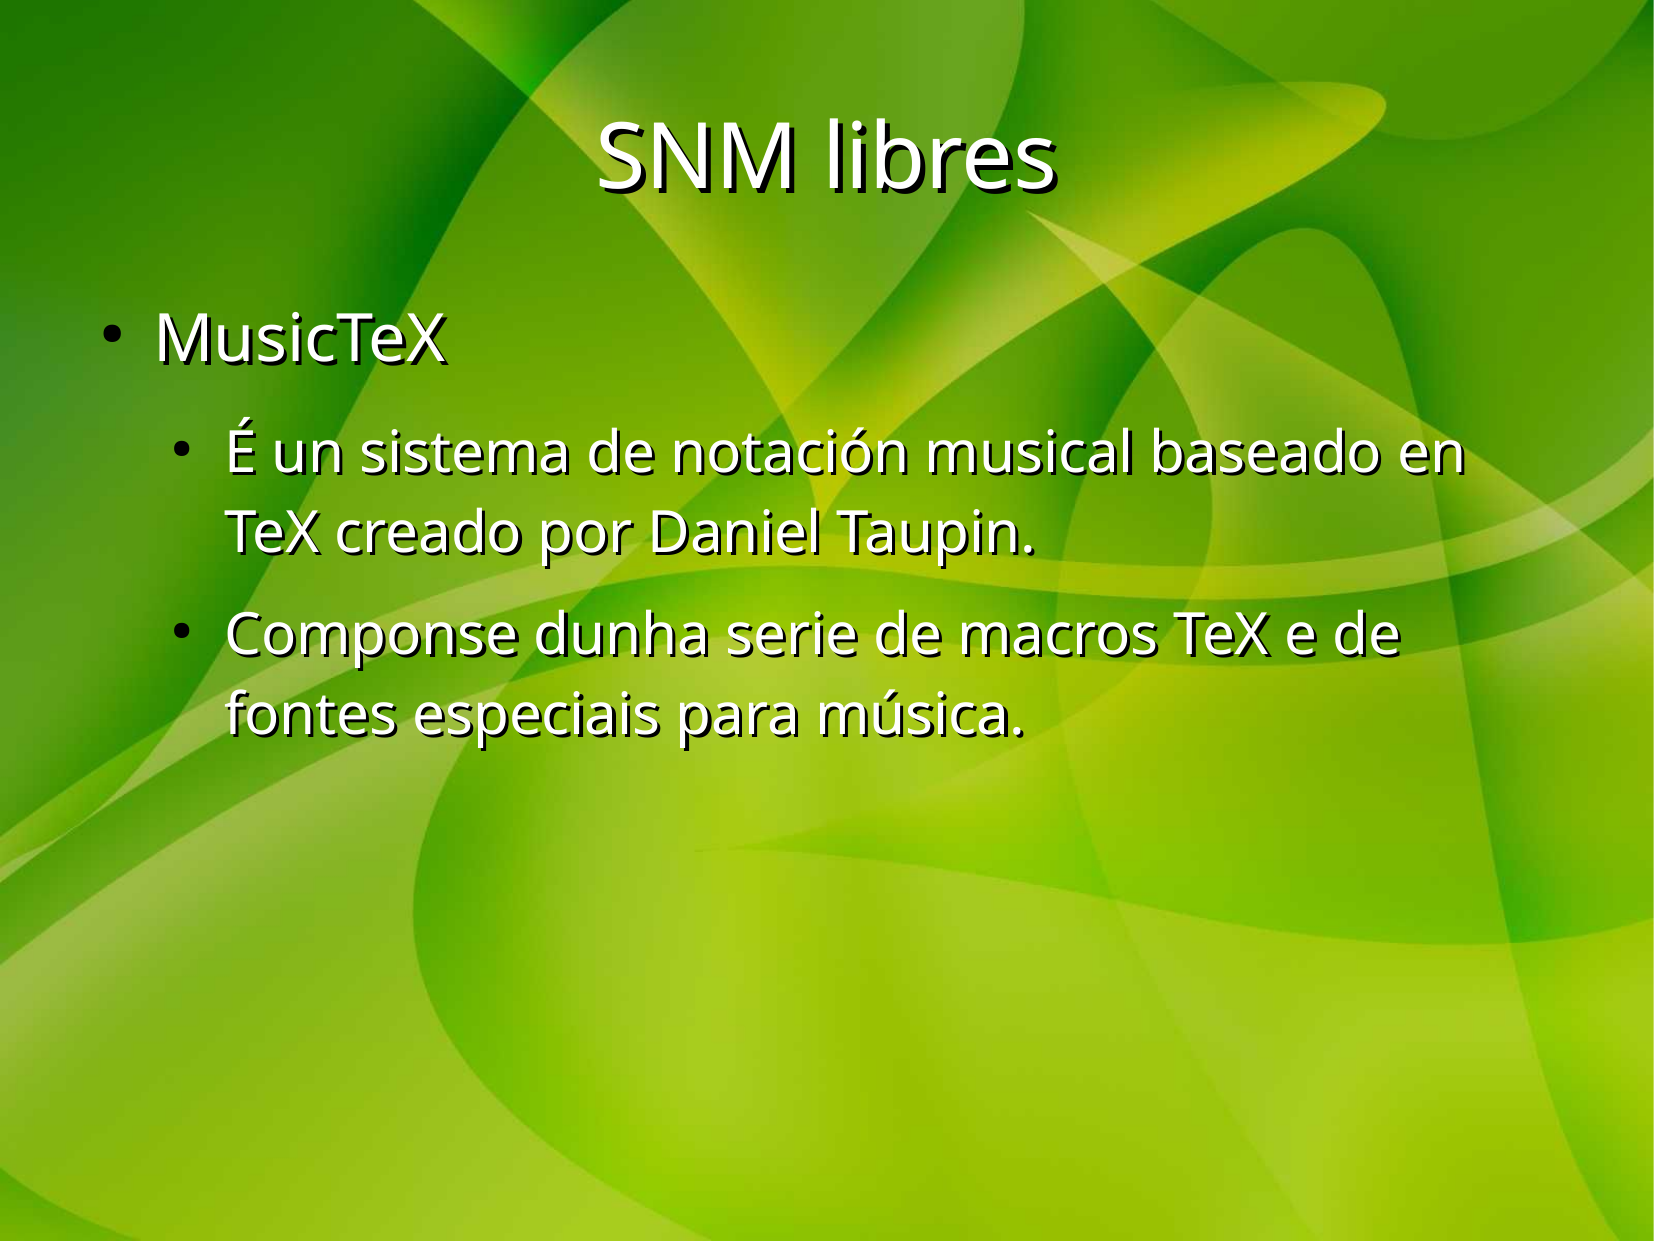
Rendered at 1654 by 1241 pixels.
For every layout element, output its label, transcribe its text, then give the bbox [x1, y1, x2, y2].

list MusicTeX É un sistema de notación musical baseado en TeX creado por Daniel Taupin. Componse dunha serie de macros TeX e de fontes especiais para música. [82, 290, 1571, 1094]
title SNM libres [82, 56, 1571, 250]
picture [0, 0, 1654, 1241]
